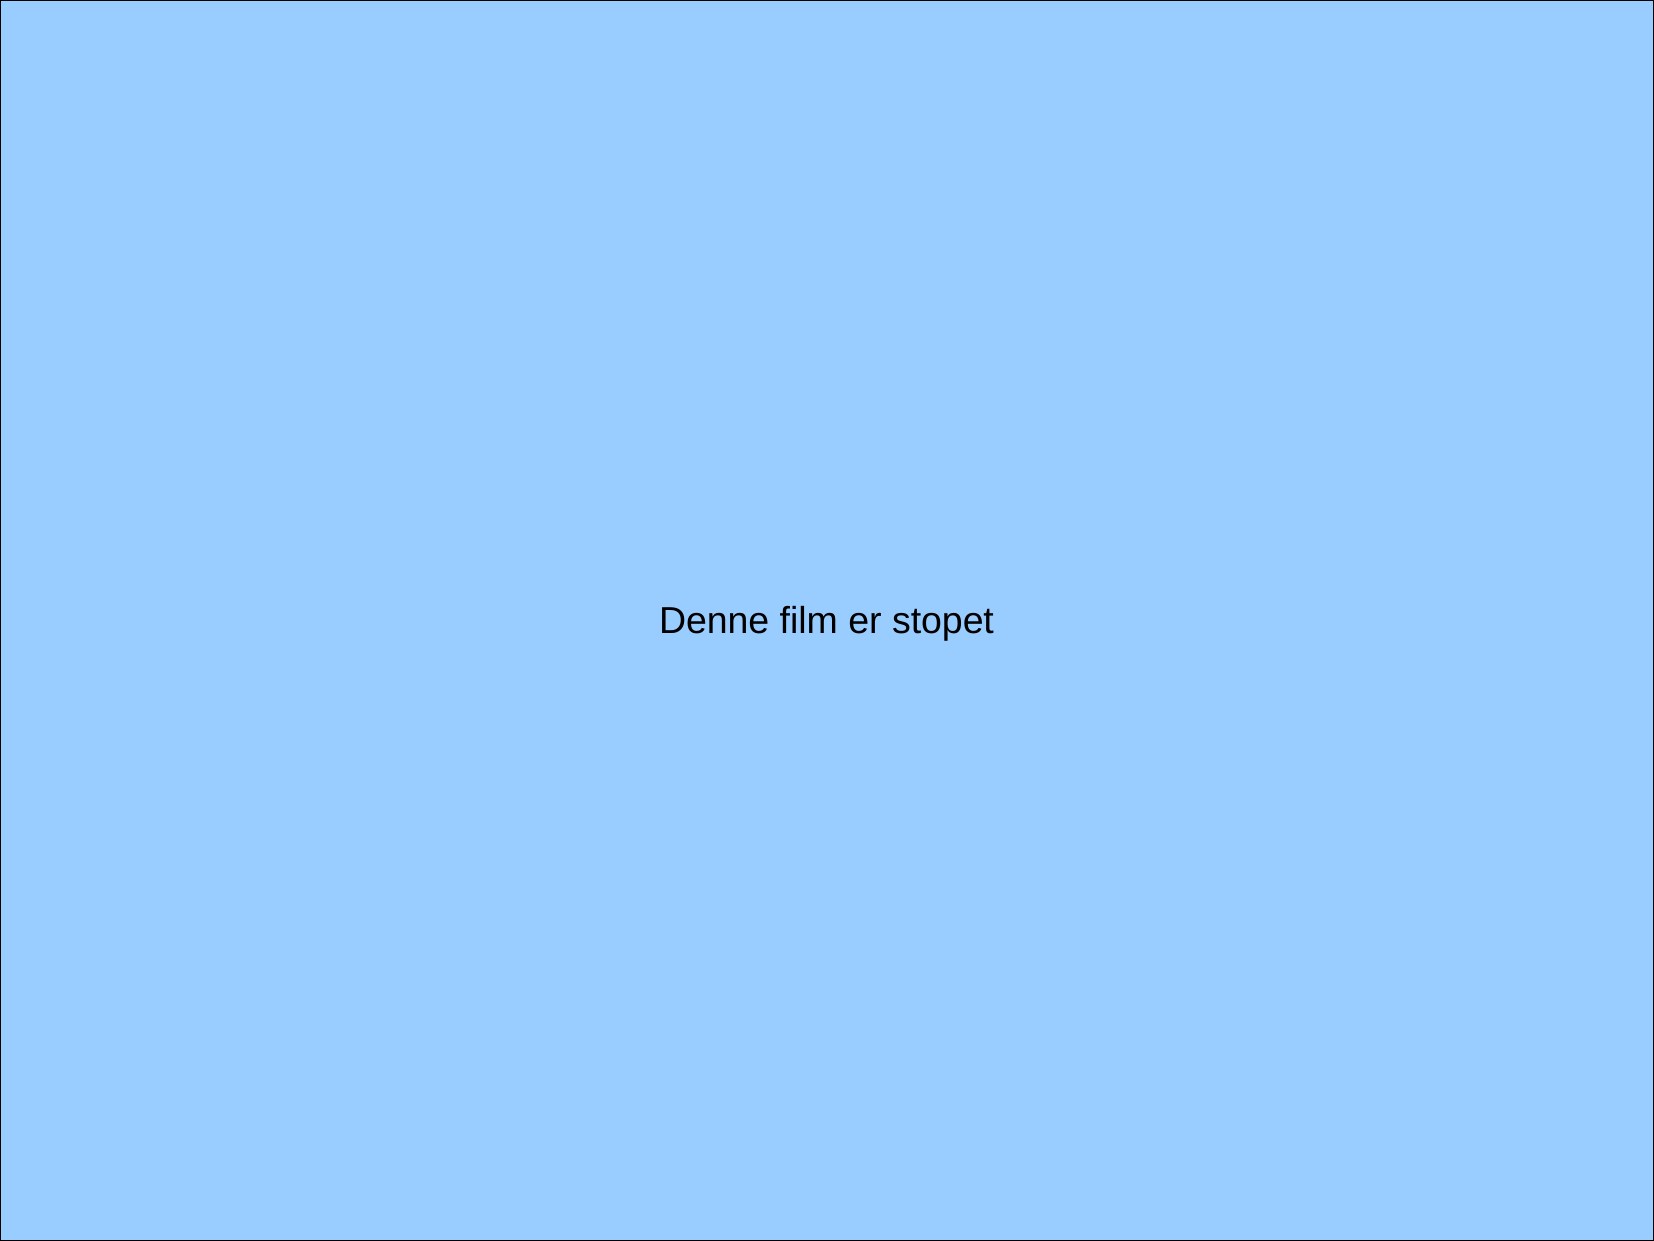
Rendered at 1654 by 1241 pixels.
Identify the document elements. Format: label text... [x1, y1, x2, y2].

text_box Denne film er stopet [0, 0, 1654, 1241]
